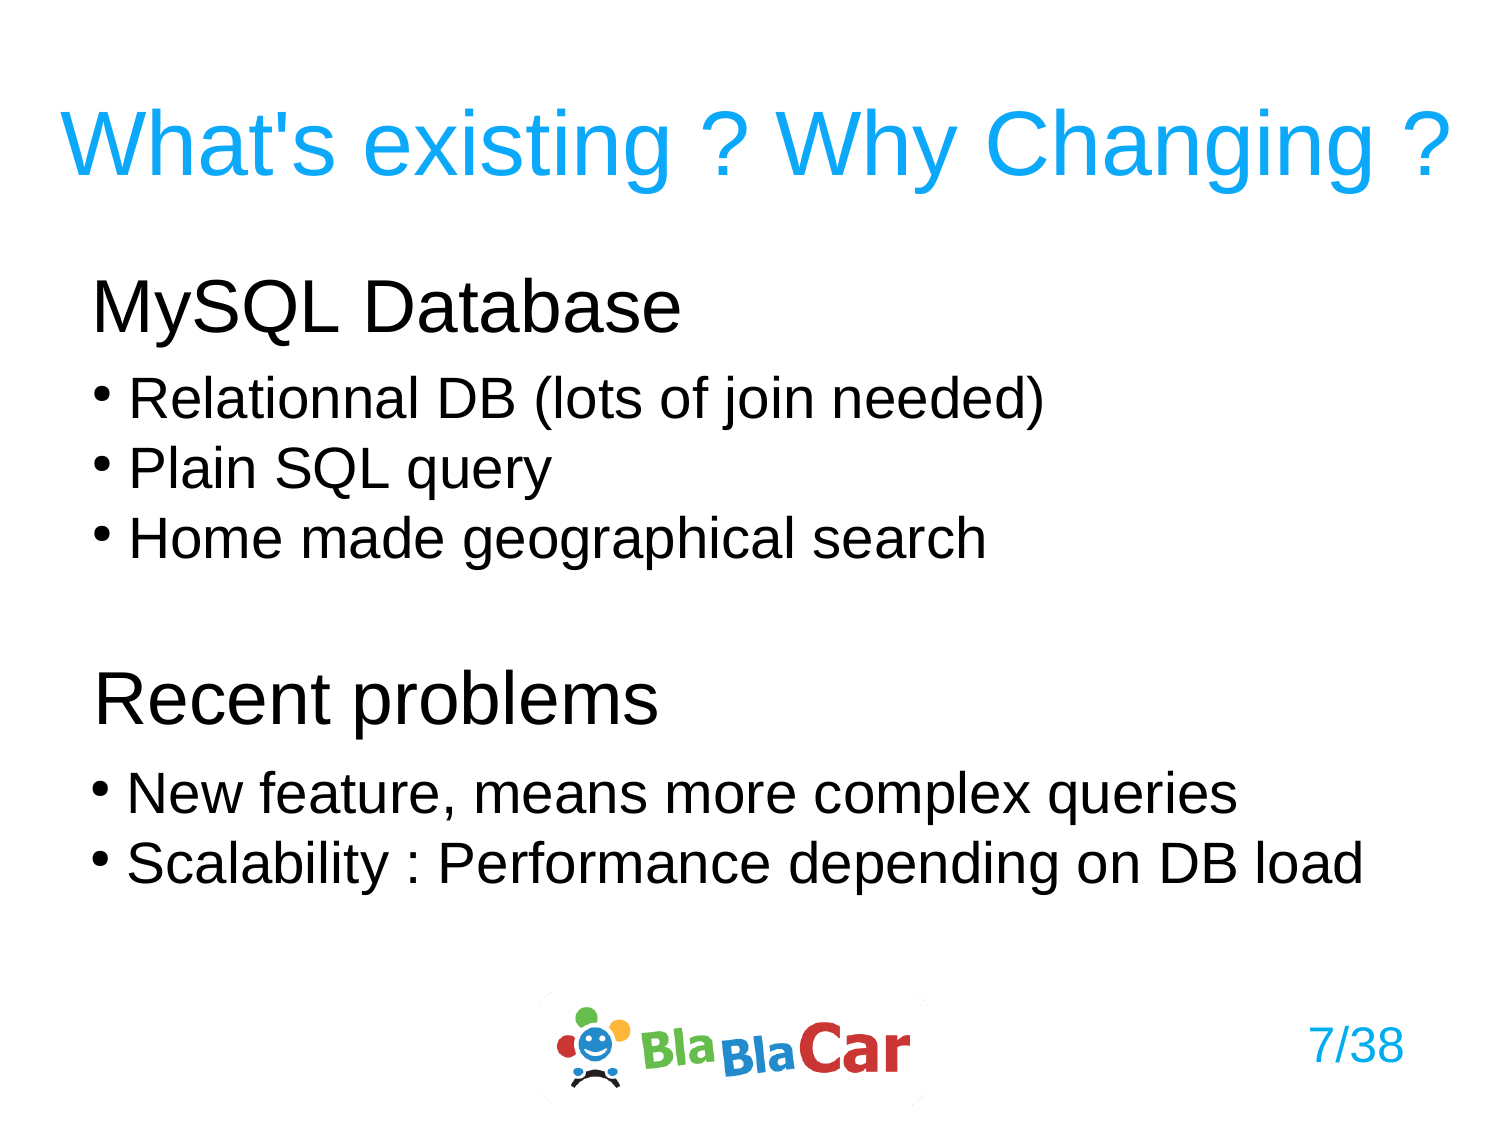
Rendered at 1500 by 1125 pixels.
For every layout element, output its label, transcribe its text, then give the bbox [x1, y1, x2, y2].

title What's existing ? Why Changing ? [45, 45, 1471, 233]
text_box Recent problems [78, 641, 1426, 748]
text_box New feature, means more complex queries Scalability : Performance depending on DB load [75, 747, 1422, 903]
text_box MySQL Database [76, 249, 1424, 352]
text_box Relationnal DB (lots of join needed) Plain SQL query Home made geographical search [76, 352, 1424, 579]
